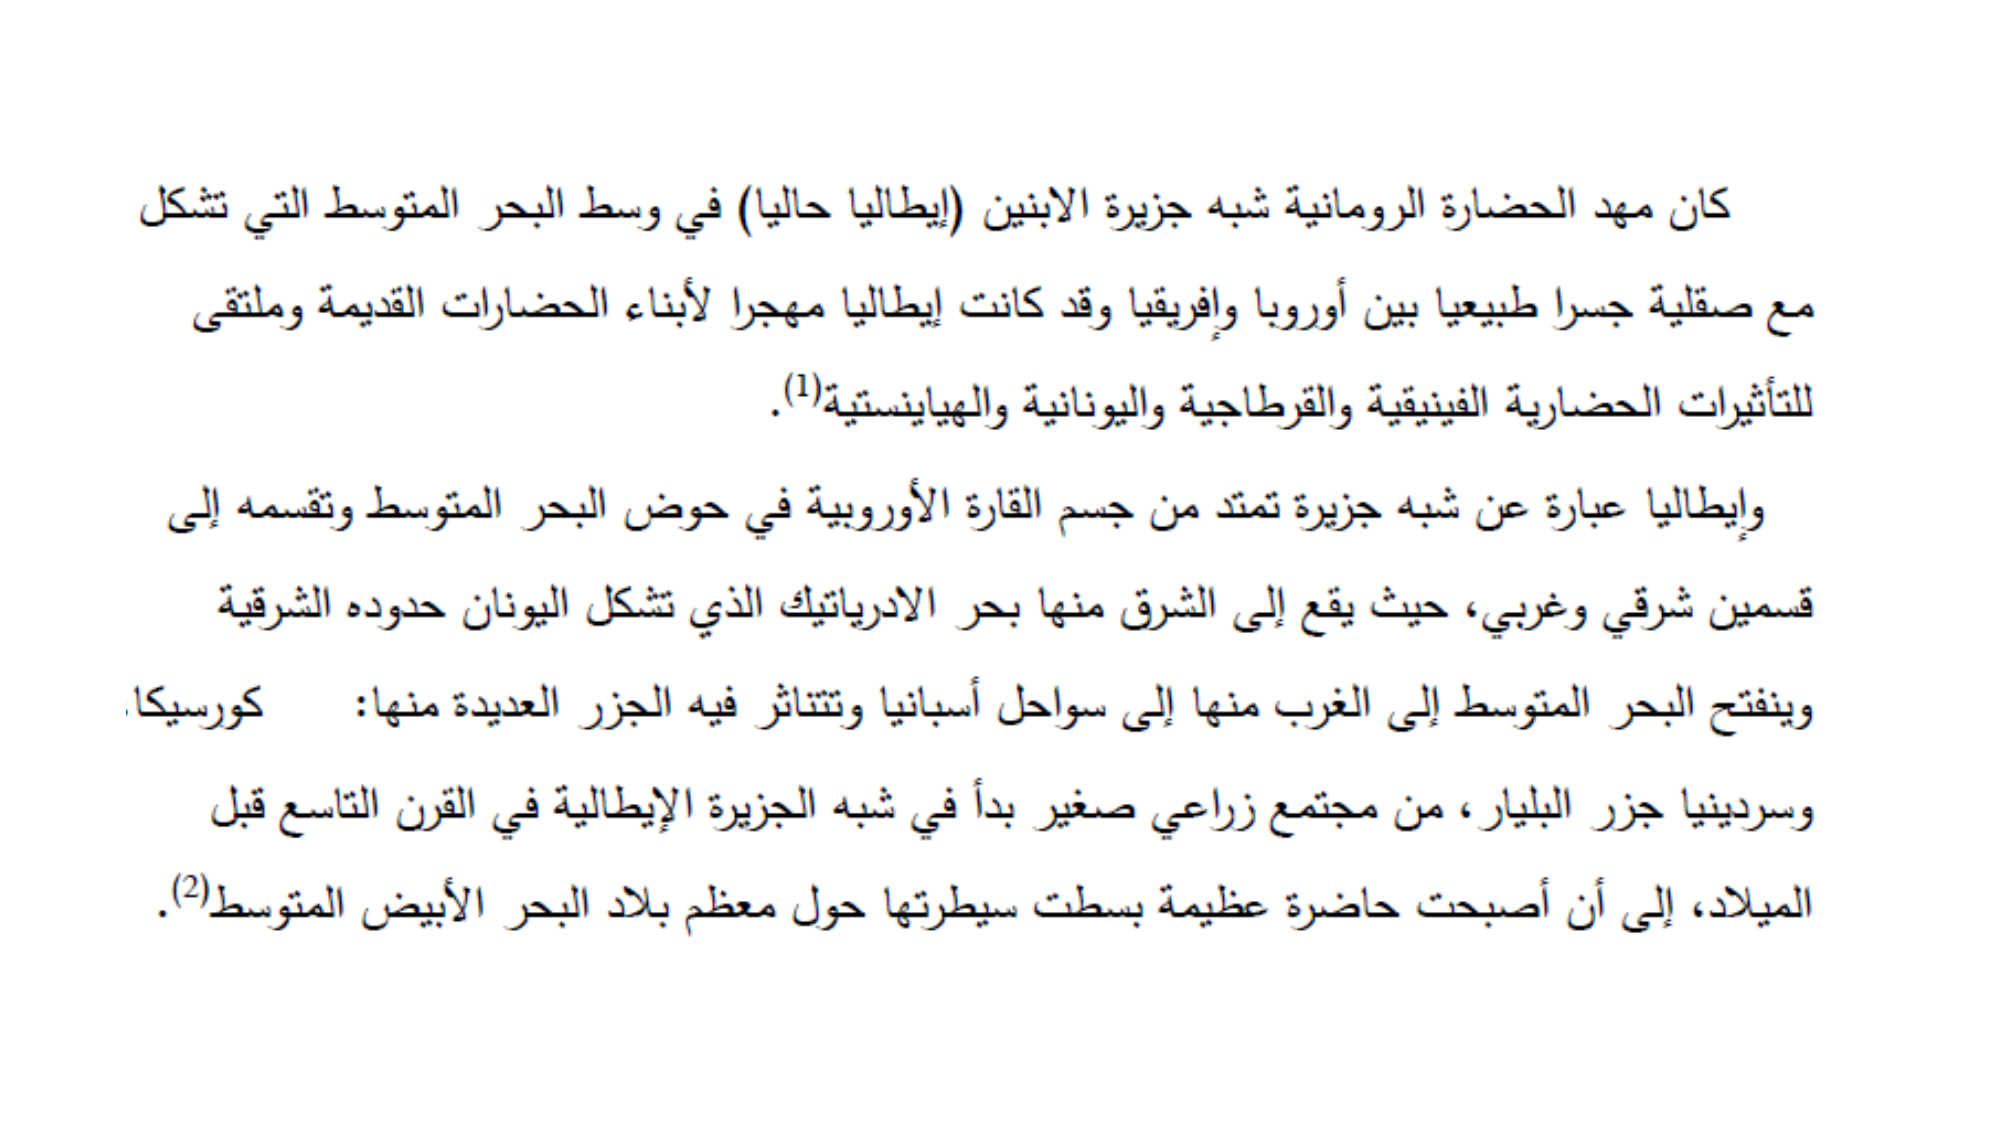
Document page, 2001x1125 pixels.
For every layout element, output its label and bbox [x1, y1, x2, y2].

picture [126, 152, 1850, 962]
